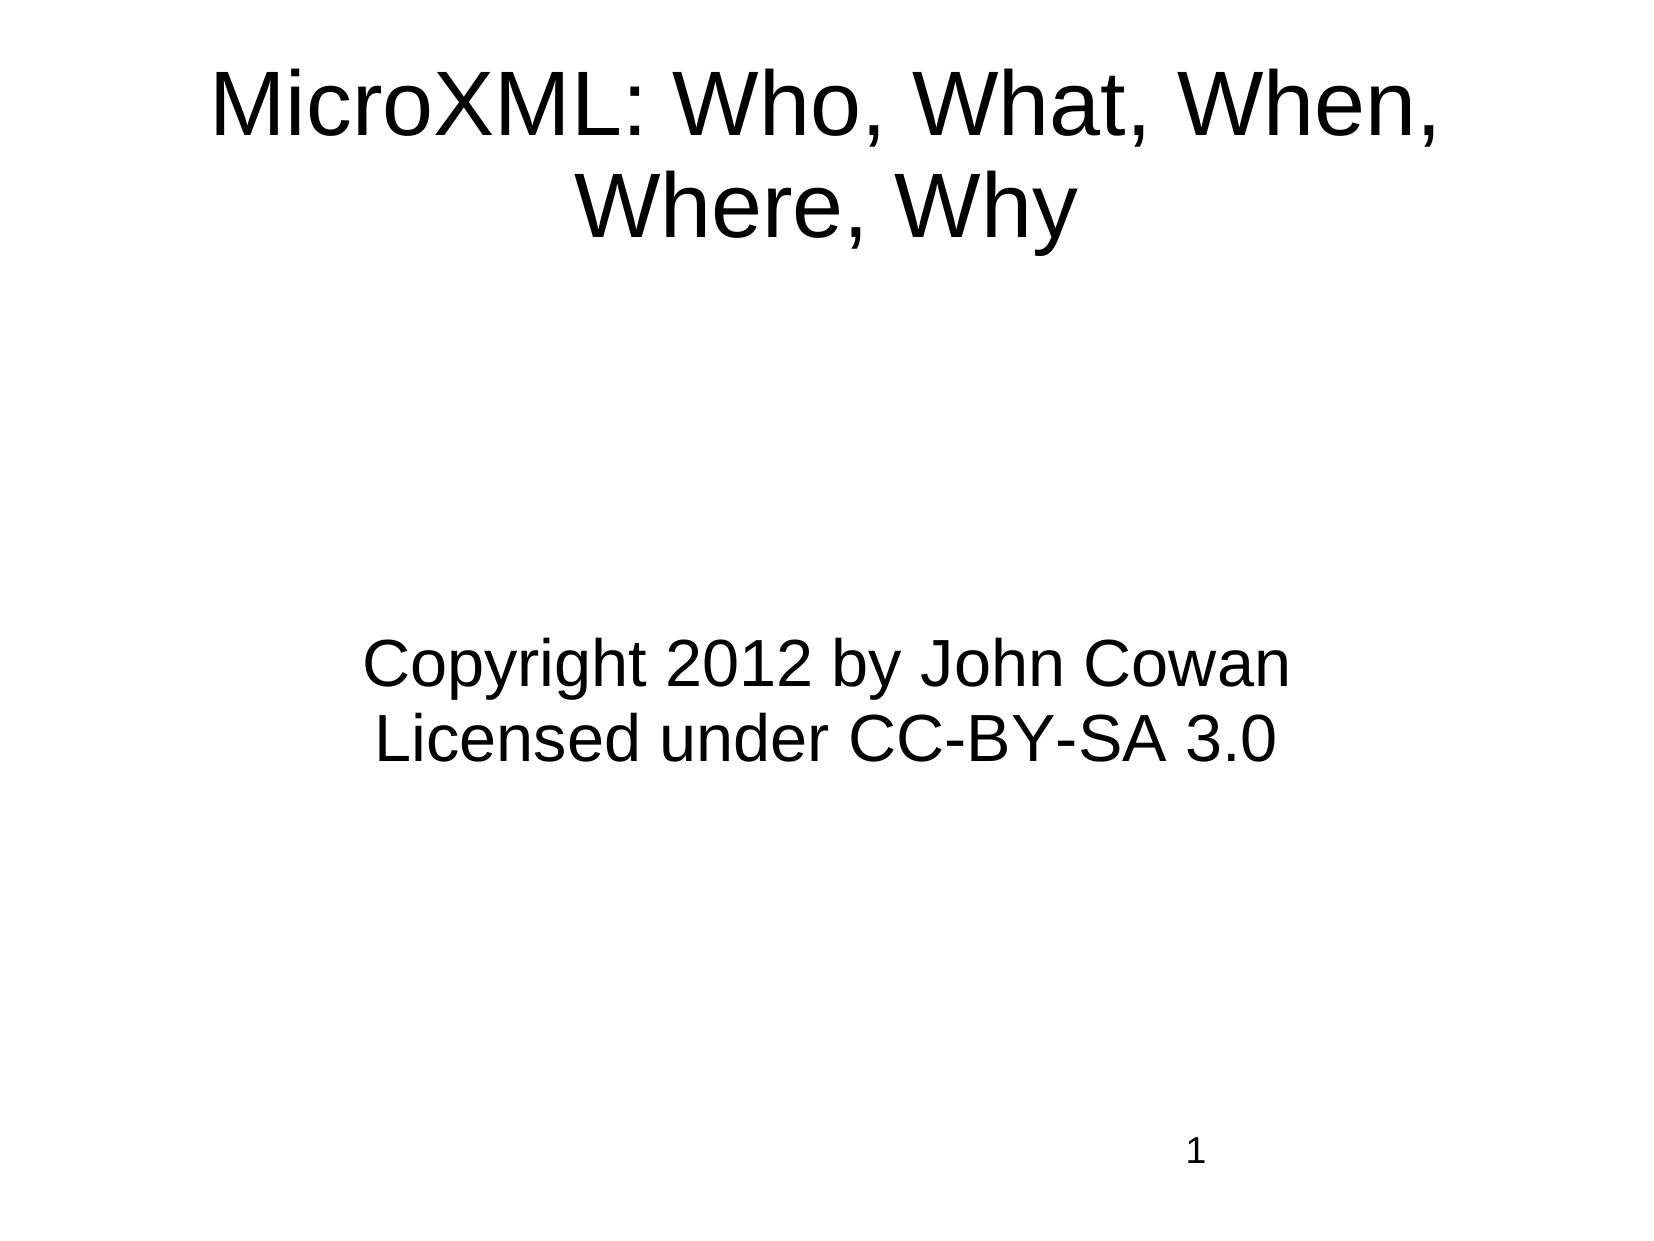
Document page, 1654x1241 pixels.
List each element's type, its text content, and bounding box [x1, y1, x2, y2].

title MicroXML: Who, What, When, Where, Why [82, 47, 1571, 259]
subtitle Copyright 2012 by John Cowan Licensed under CC-BY-SA 3.0 [82, 297, 1571, 1102]
